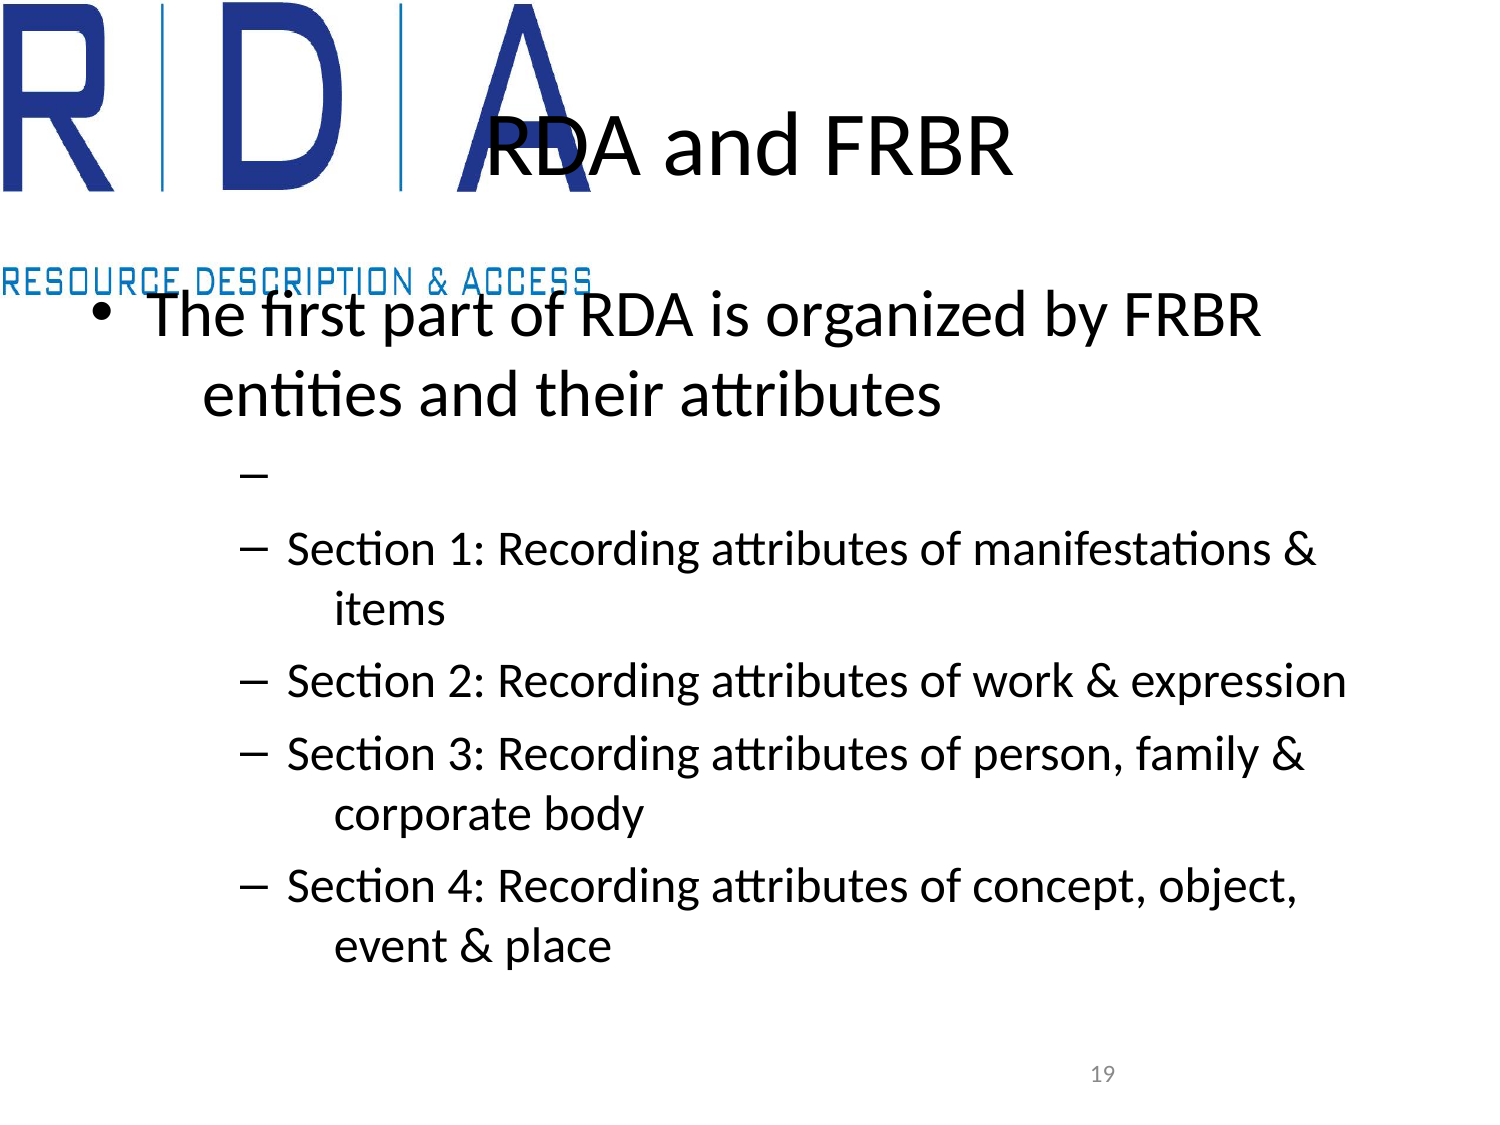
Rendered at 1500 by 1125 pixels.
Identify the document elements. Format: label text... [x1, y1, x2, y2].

list The first part of RDA is organized by FRBR entities and their attributes Section 1: Recording attributes of manifestations & items Section 2: Recording attributes of work & expression Section 3: Recording attributes of person, family & corporate body Section 4: Recording attributes of concept, object, event & place [75, 262, 1426, 1005]
title RDA and FRBR [75, 45, 1426, 233]
text_box 19 [1074, 1042, 1426, 1103]
